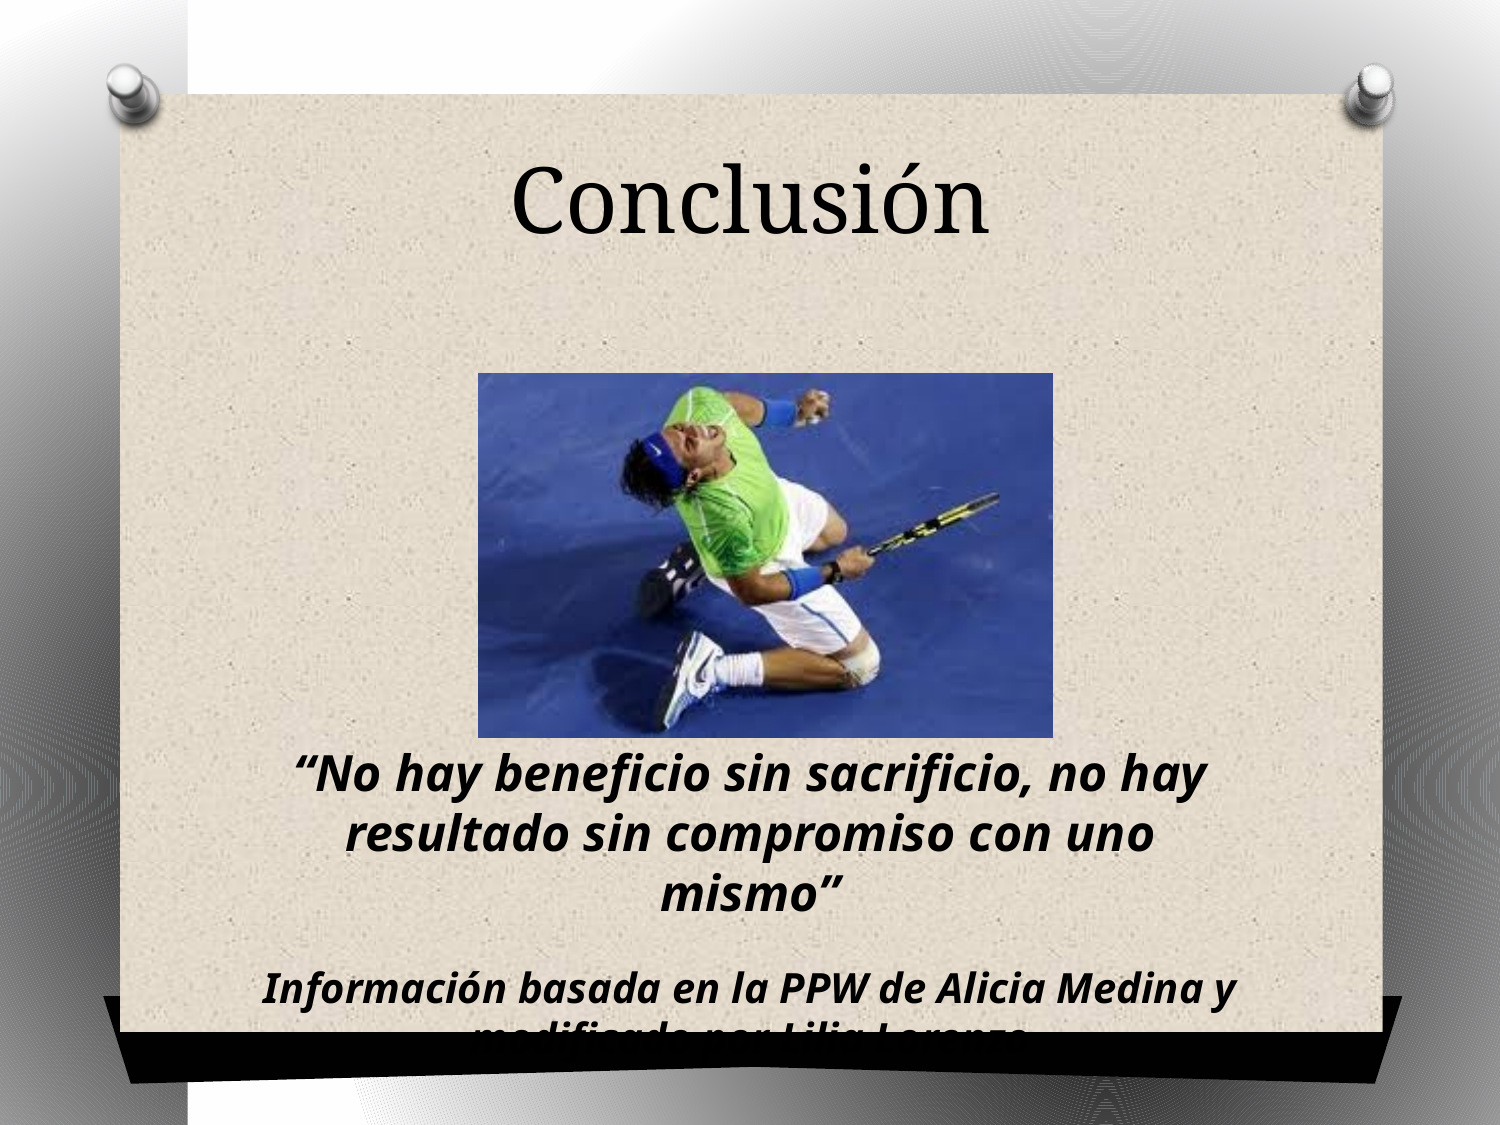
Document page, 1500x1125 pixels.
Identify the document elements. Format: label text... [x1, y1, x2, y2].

list “No hay beneficio sin sacrificio, no hay resultado sin compromiso con uno mismo” Información basada en la PPW de Alicia Medina y modificado por Lilia Lorenzo [242, 314, 1259, 979]
title Conclusión [179, 134, 1323, 332]
picture [76, 31, 1439, 1032]
